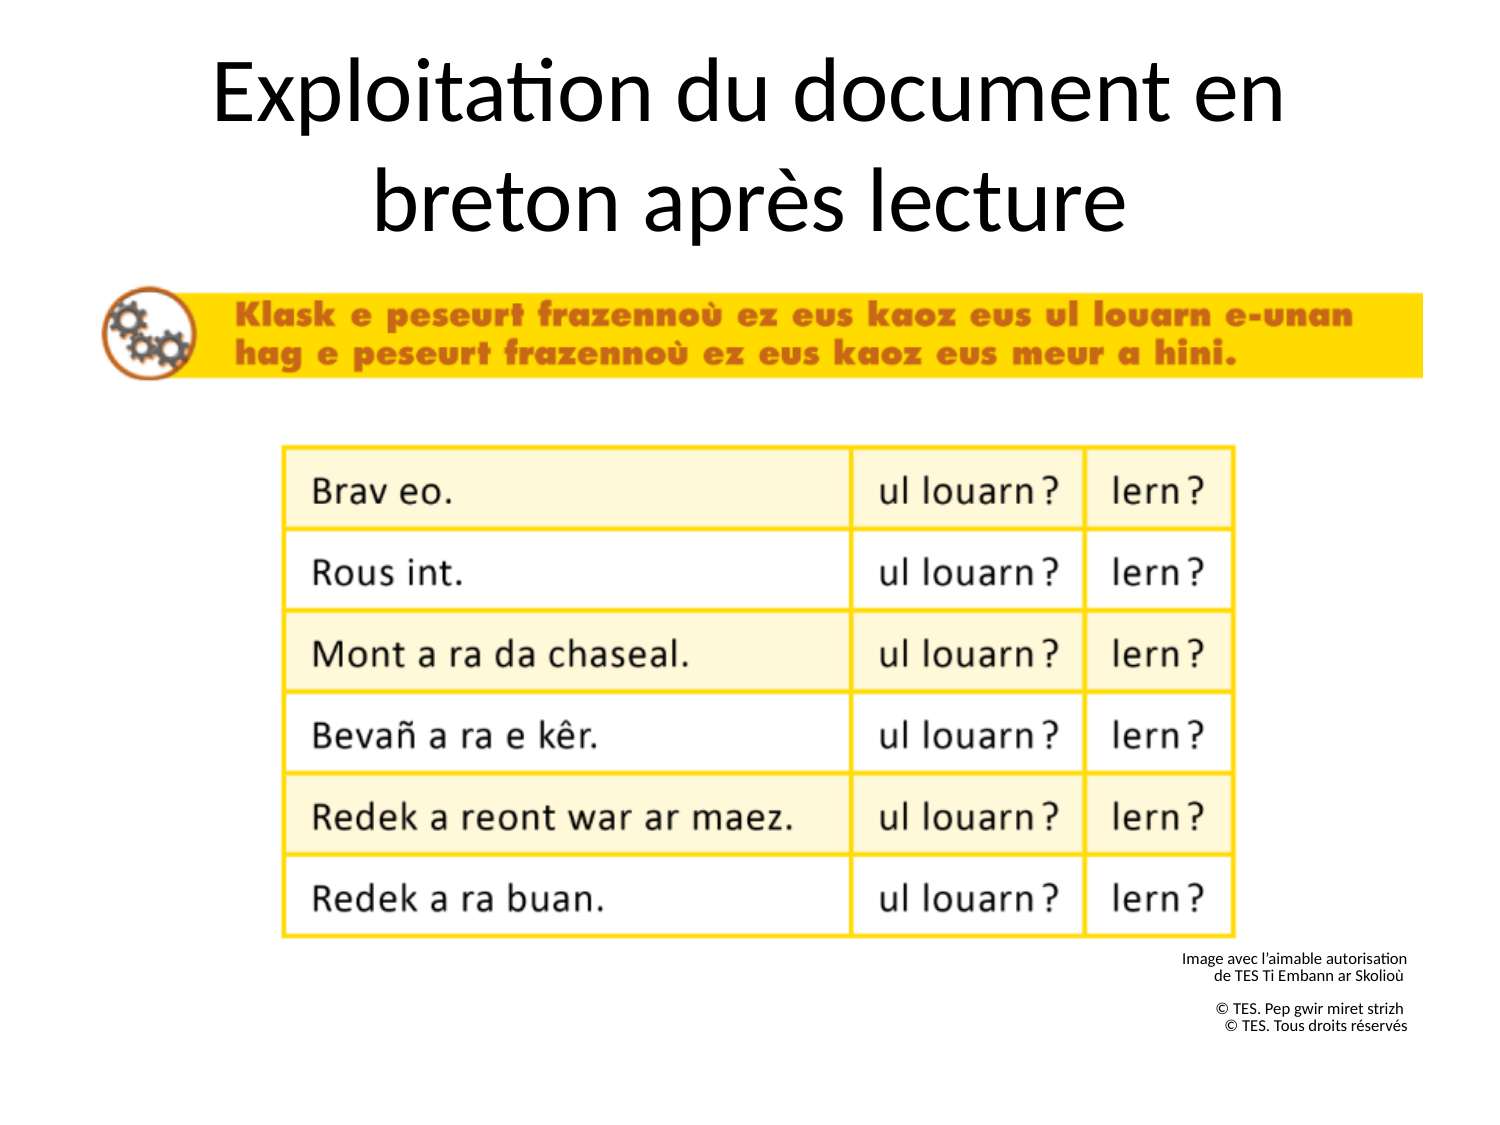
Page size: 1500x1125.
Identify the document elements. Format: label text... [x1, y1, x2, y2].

text_box Image avec l’aimable autorisation de TES Ti Embann ar Skolioù © TES. Pep gwir miret strizh © TES. Tous droits réservés [1156, 944, 1423, 1063]
picture [77, 263, 1423, 978]
title Exploitation du document en breton après lecture [75, 44, 1425, 236]
